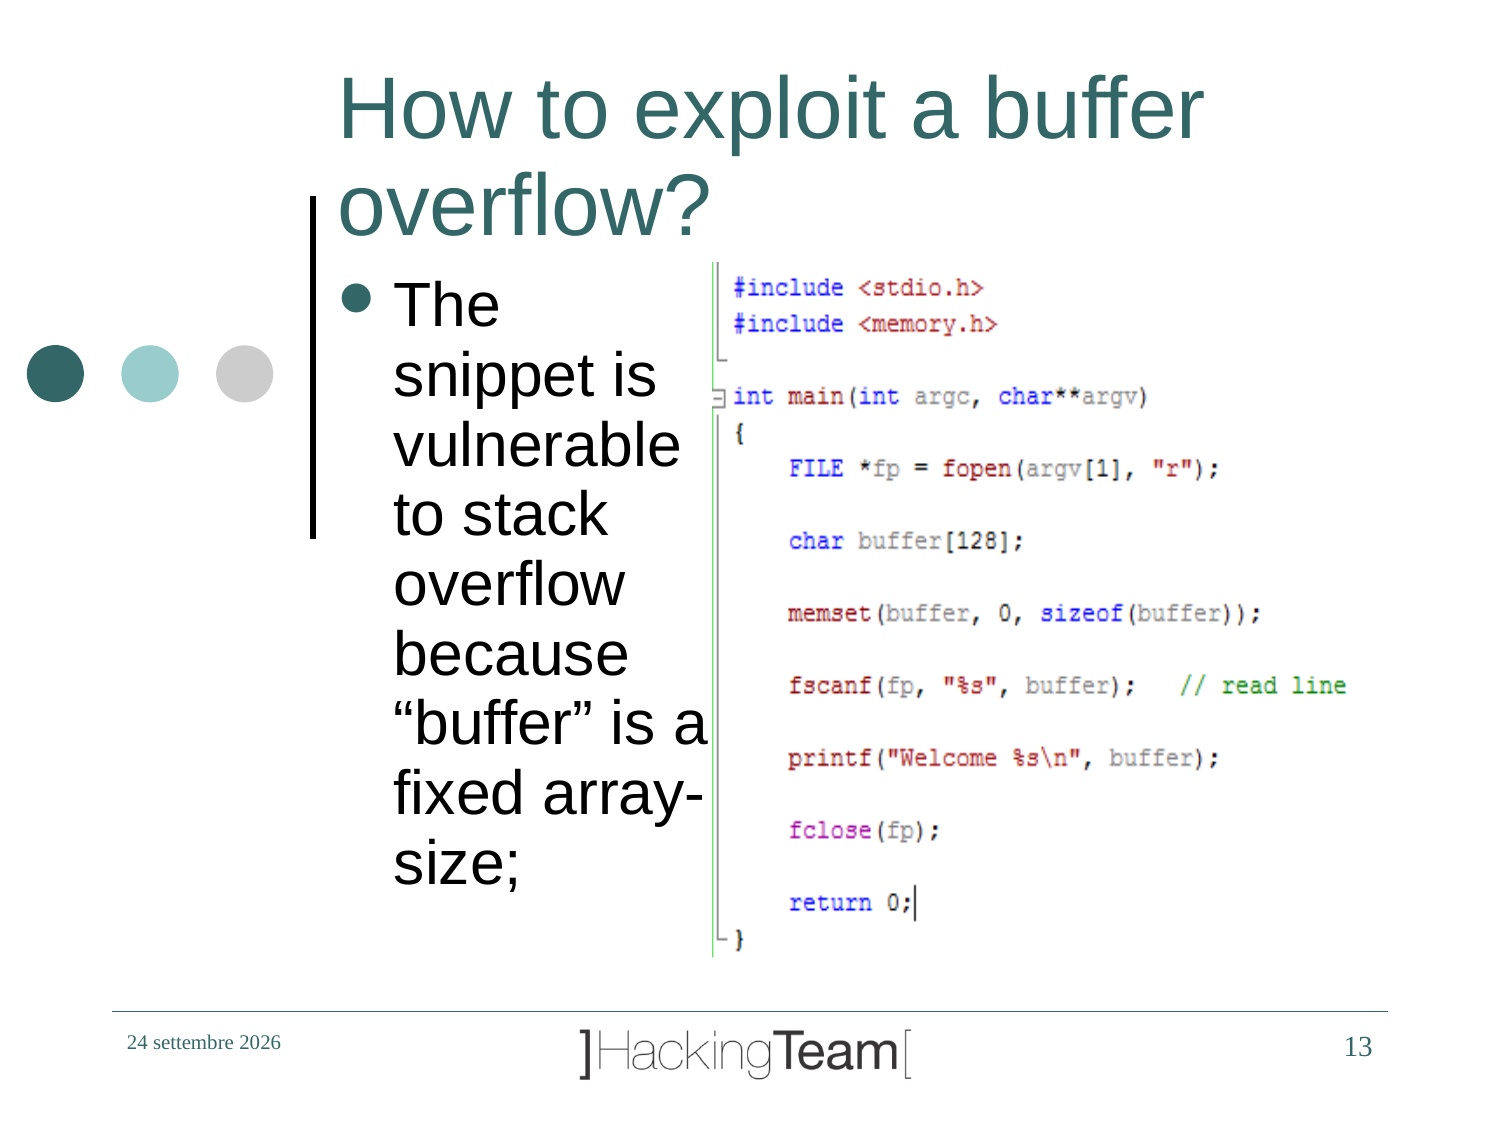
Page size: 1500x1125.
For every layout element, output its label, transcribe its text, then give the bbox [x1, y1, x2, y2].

list The snippet is vulnerable to stack overflow because “buffer” is a fixed array-size; [337, 269, 713, 1013]
picture [712, 262, 1500, 976]
title How to exploit a buffer overflow? [337, 31, 1401, 269]
picture [574, 1023, 916, 1084]
